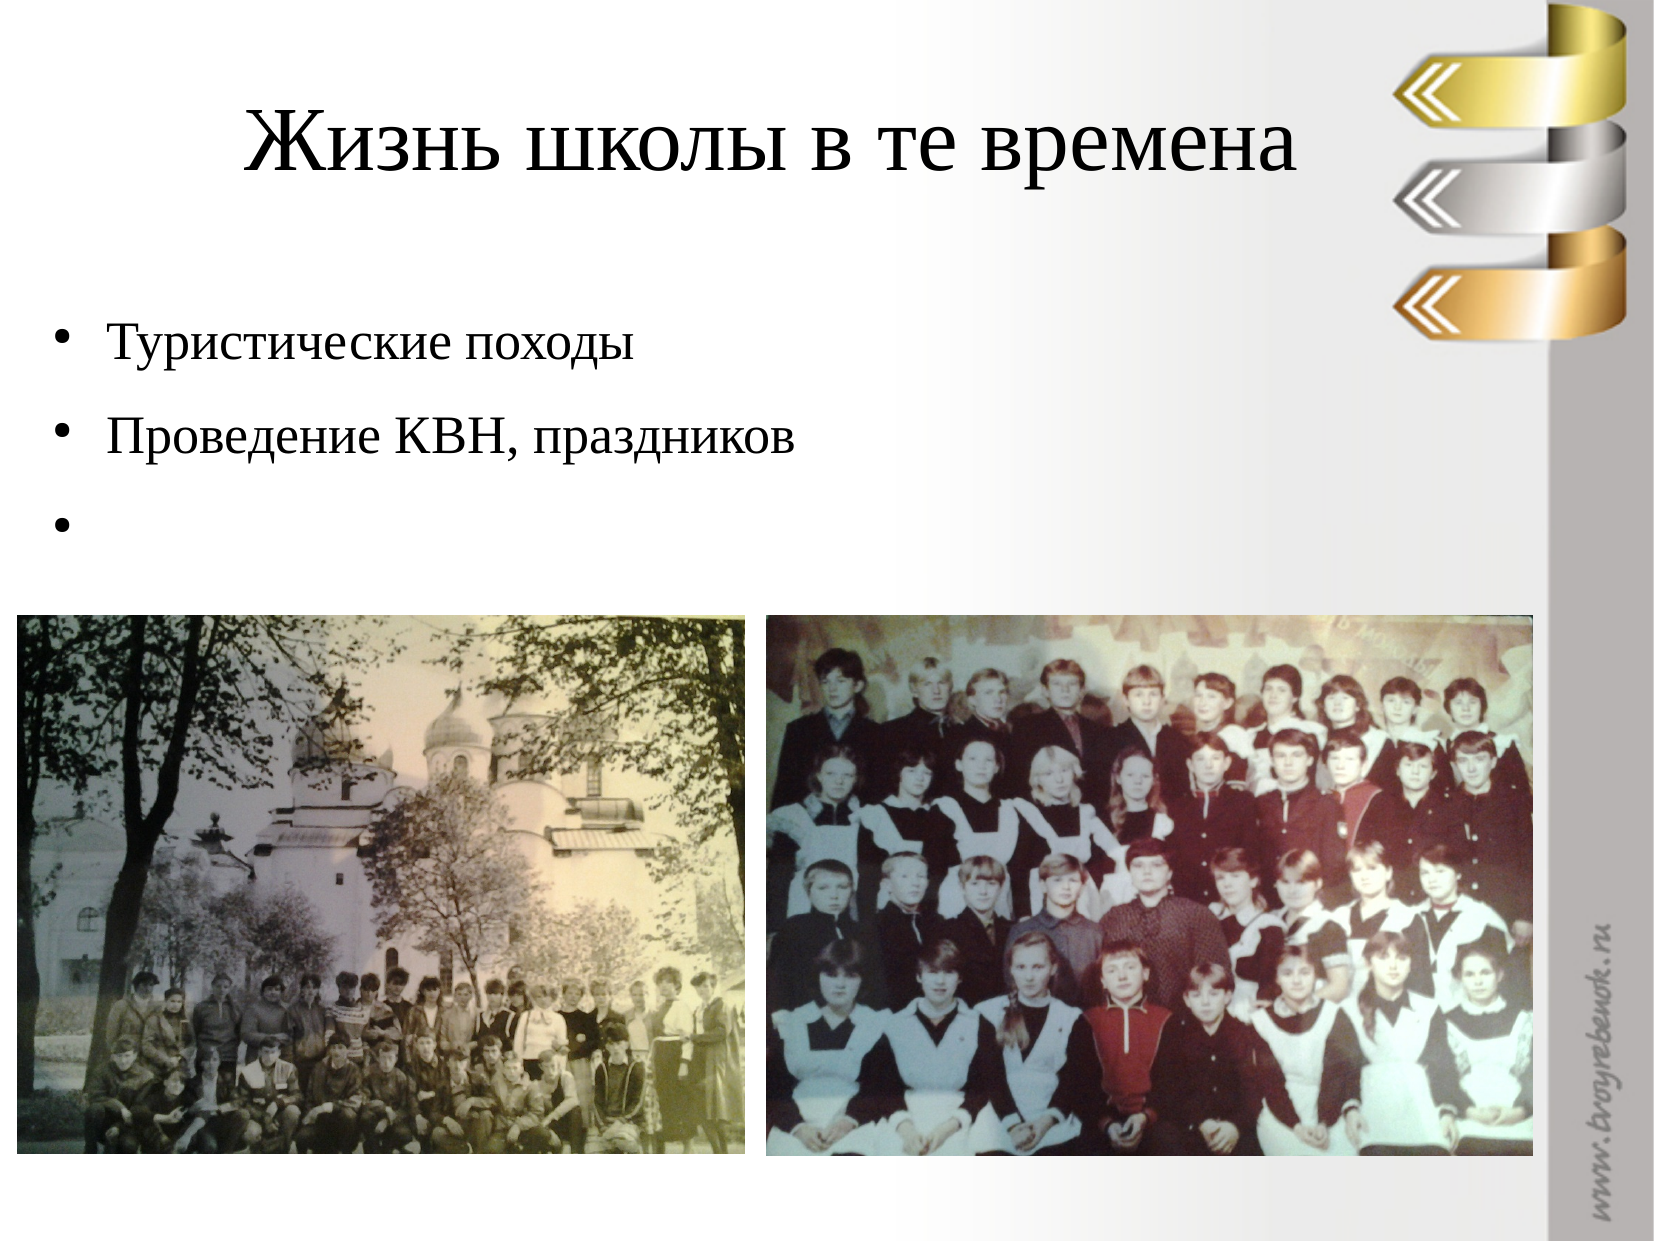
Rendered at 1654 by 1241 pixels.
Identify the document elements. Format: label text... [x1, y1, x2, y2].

picture [766, 615, 1533, 1156]
title Жизнь школы в те времена [28, 29, 1517, 237]
picture [17, 615, 745, 1154]
list Туристические походы Проведение КВН, праздников [17, 305, 1442, 581]
